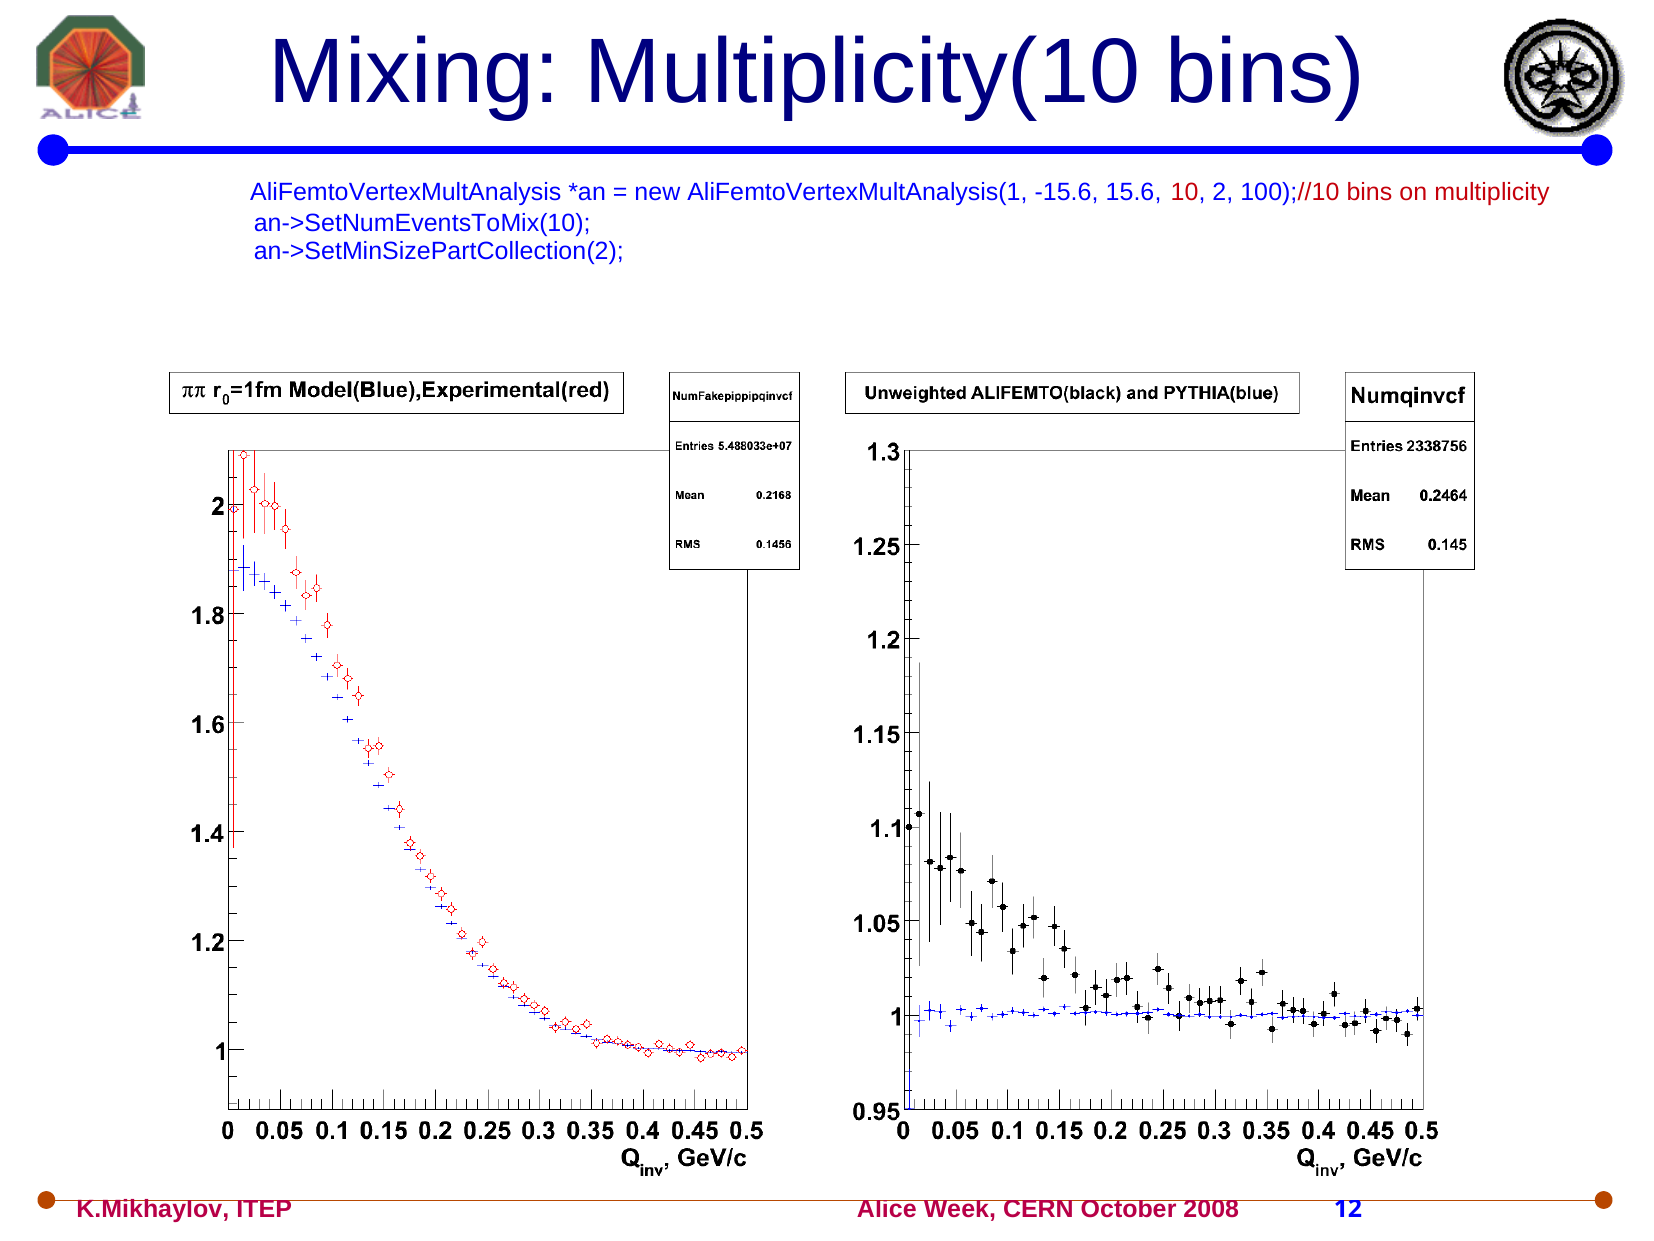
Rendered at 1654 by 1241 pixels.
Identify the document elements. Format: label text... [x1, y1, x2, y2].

picture [36, 15, 145, 120]
text_box AliFemtoVertexMultAnalysis *an = new AliFemtoVertexMultAnalysis(1, -15.6, 15.6, 10, 2, 100);//10 bins on multiplicity an->SetNumEventsToMix(10); an->SetMinSizePartCollection(2); [225, 159, 1566, 301]
picture [1497, 14, 1625, 137]
text_box K.Mikhaylov, ITEP Alice Week, CERN October 2008 <number> [61, 1196, 1623, 1241]
title Mixing: Multiplicity(10 bins) [75, 8, 1561, 146]
picture [150, 359, 1501, 1201]
